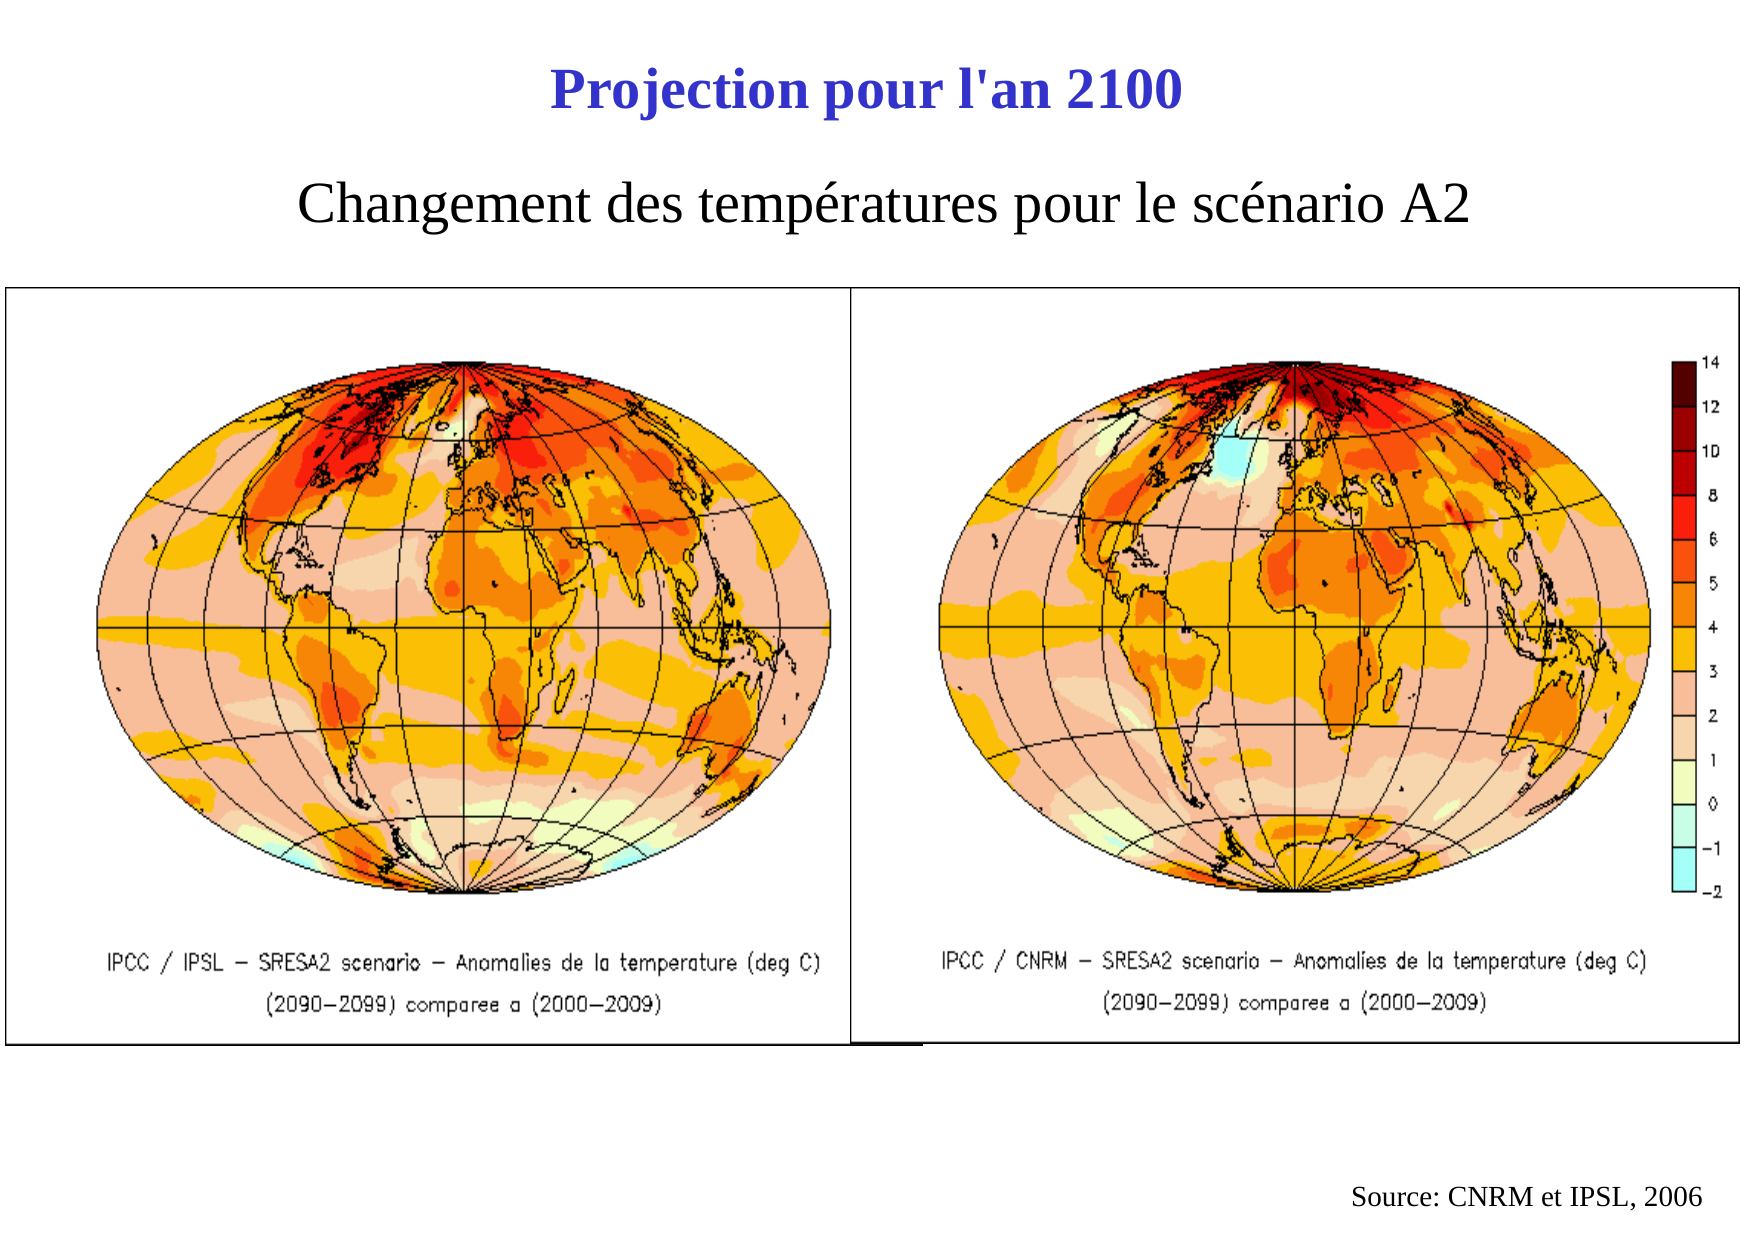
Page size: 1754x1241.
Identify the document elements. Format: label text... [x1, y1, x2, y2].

text_box Projection pour l'an 2100 [111, 52, 1624, 129]
picture [5, 287, 1740, 1046]
text_box Changement des températures pour le scénario A2 [227, 166, 1532, 235]
text_box Source: CNRM et IPSL, 2006 [1219, 1174, 1719, 1221]
